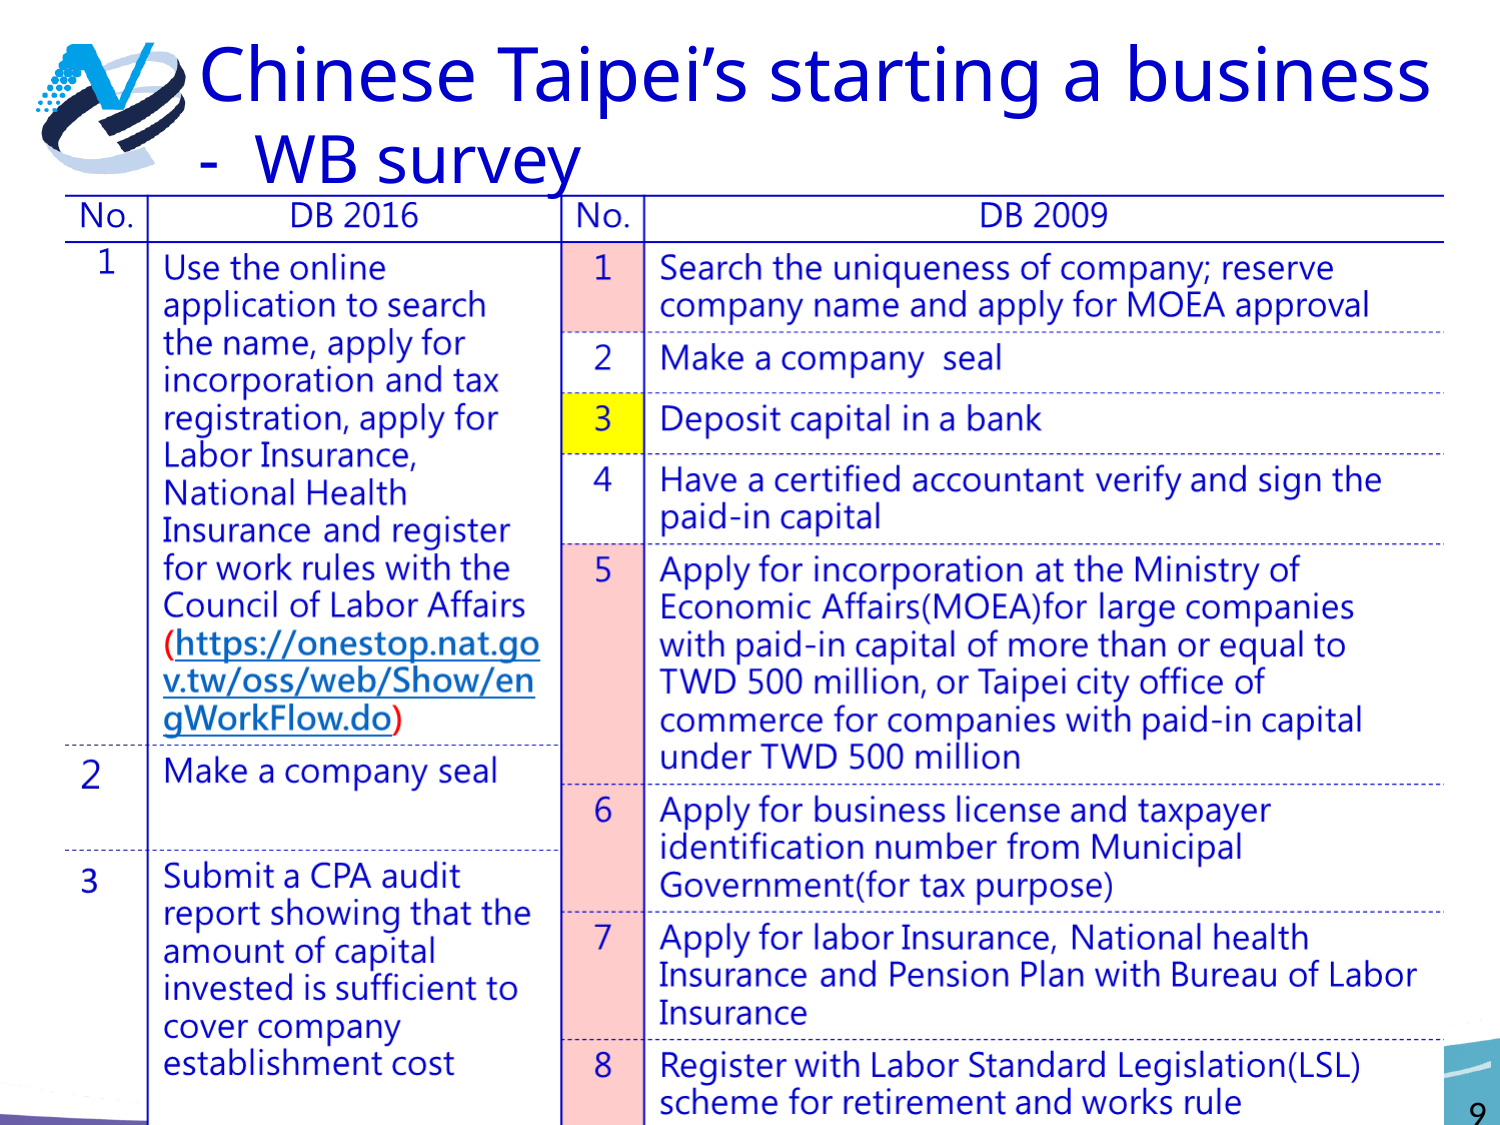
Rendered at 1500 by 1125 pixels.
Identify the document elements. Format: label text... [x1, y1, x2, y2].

text_box 9 [1452, 1082, 1500, 1125]
picture [64, 185, 1444, 1125]
text_box Chinese Taipei’s starting a business - WB survey [183, 19, 1495, 206]
